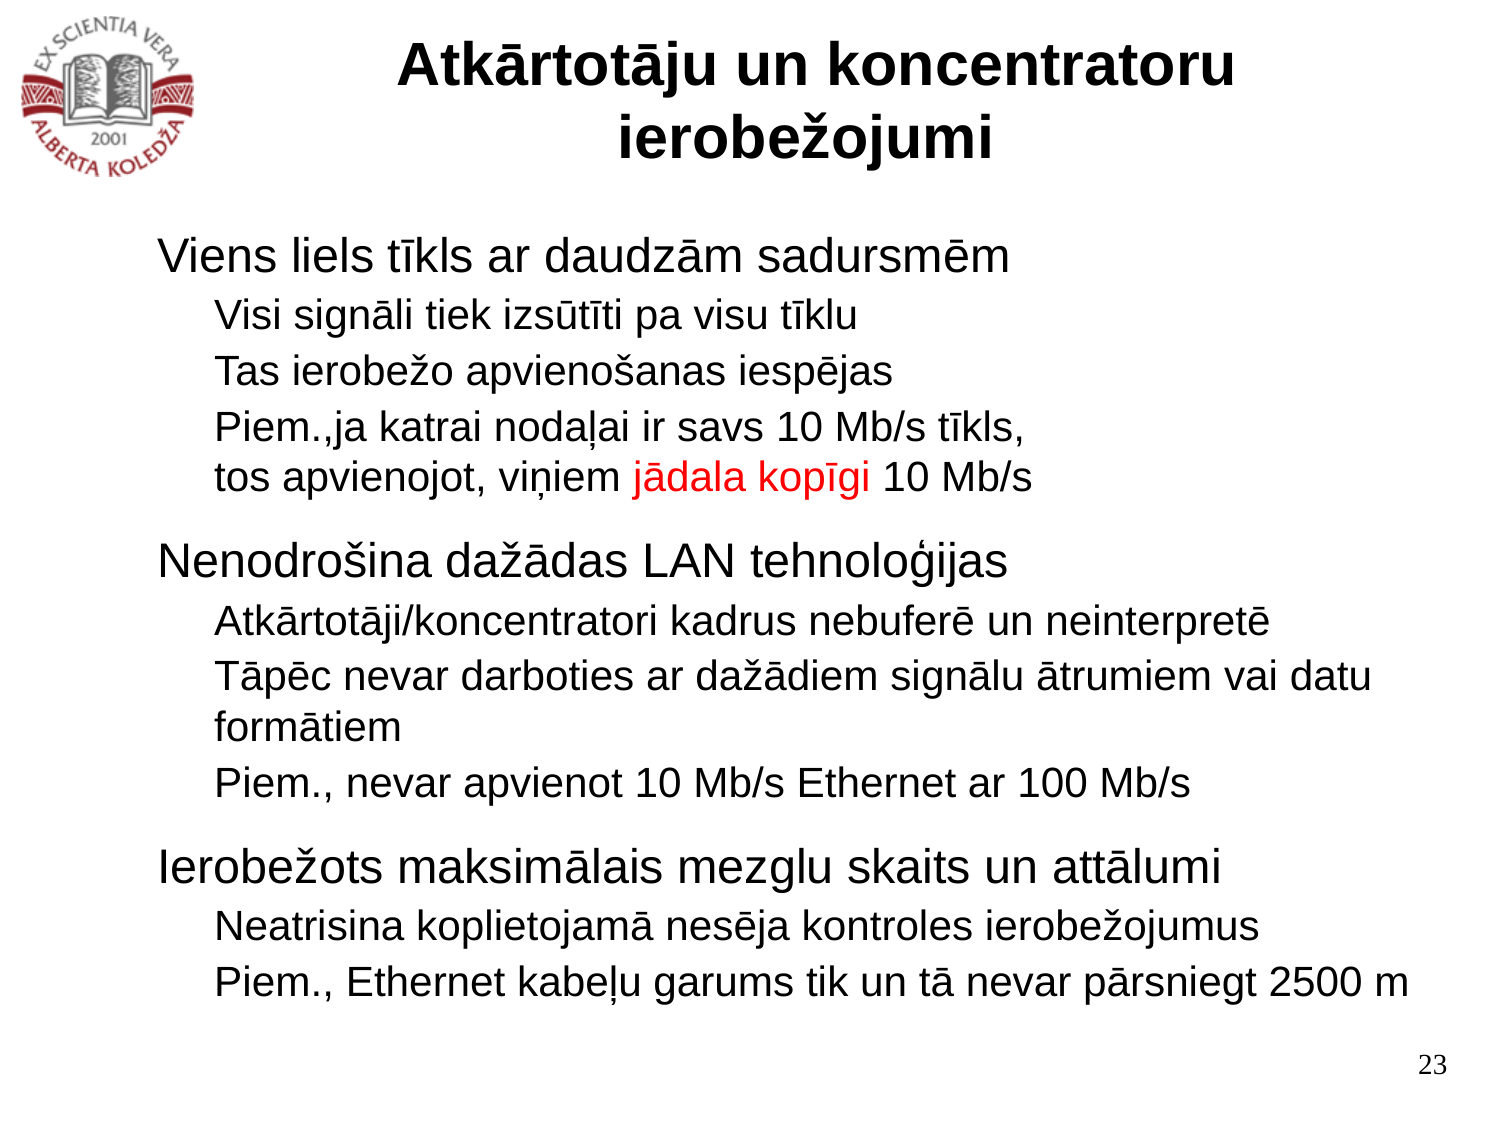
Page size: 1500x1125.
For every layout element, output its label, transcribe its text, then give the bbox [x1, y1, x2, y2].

list Viens liels tīkls ar daudzām sadursmēm Visi signāli tiek izsūtīti pa visu tīklu Tas ierobežo apvienošanas iespējas Piem.,ja katrai nodaļai ir savs 10 Mb/s tīkls, tos apvienojot, viņiem jādala kopīgi 10 Mb/s Nenodrošina dažādas LAN tehnoloģijas Atkārtotāji/koncentratori kadrus nebuferē un neinterpretē Tāpēc nevar darboties ar dažādiem signālu ātrumiem vai datu formātiem Piem., nevar apvienot 10 Mb/s Ethernet ar 100 Mb/s Ierobežots maksimālais mezglu skaits un attālumi Neatrisina koplietojamā nesēja kontroles ierobežojumus Piem., Ethernet kabeļu garums tik un tā nevar pārsniegt 2500 m [85, 216, 1436, 1035]
title Atkārtotāju un koncentratoru ierobežojumi [187, 16, 1425, 179]
picture [21, 16, 187, 177]
text_box <skaitlis> [1312, 1037, 1463, 1101]
